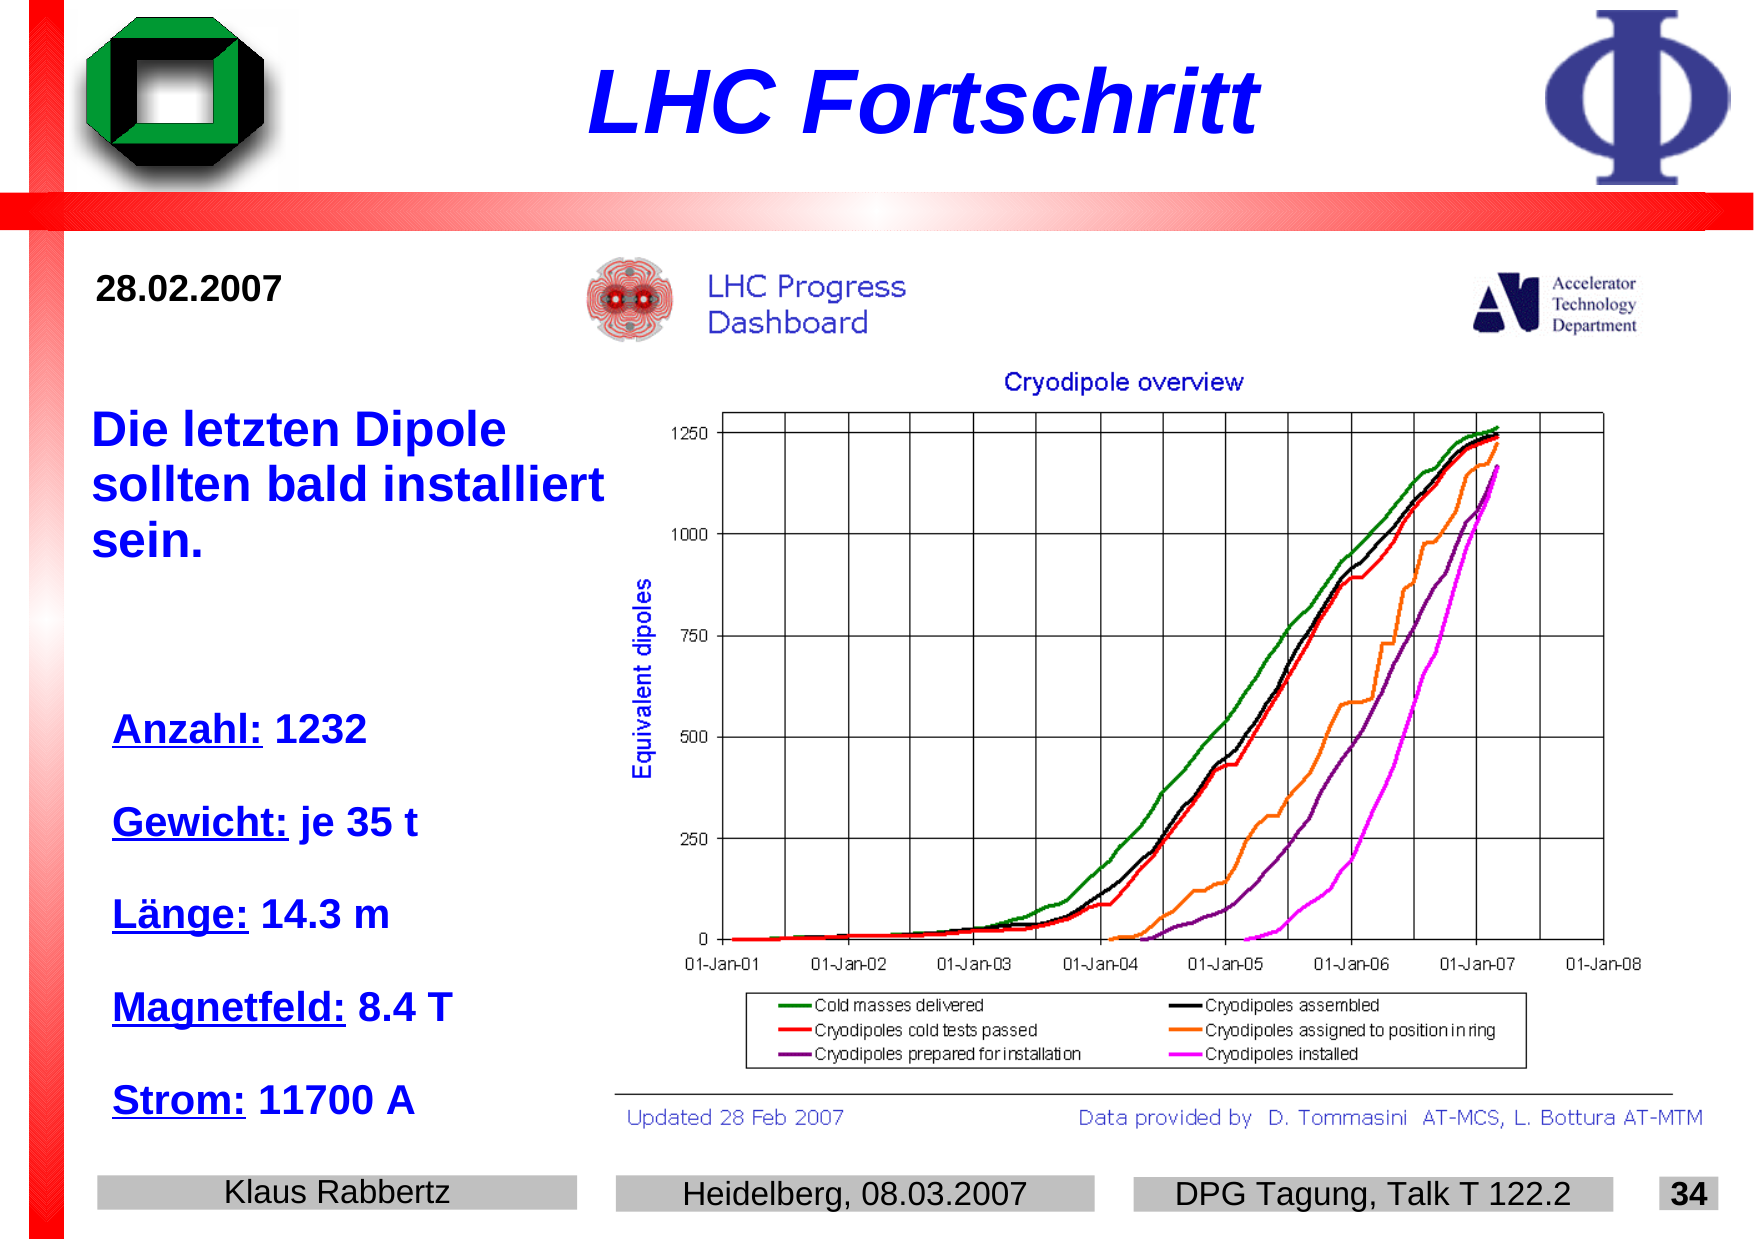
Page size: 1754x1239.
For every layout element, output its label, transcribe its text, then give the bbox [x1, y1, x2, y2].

picture [1545, 10, 1731, 185]
title LHC Fortschritt [282, 21, 1566, 183]
text_box 28.02.2007 [83, 255, 295, 322]
text_box Anzahl: 1232 Gewicht: je 35 t Länge: 14.3 m Magnetfeld: 8.4 T Strom: 11700 A [100, 693, 477, 1143]
picture [64, 9, 299, 192]
picture [525, 246, 1723, 1145]
text_box Die letzten Dipole sollten bald installiert sein. [79, 389, 629, 580]
